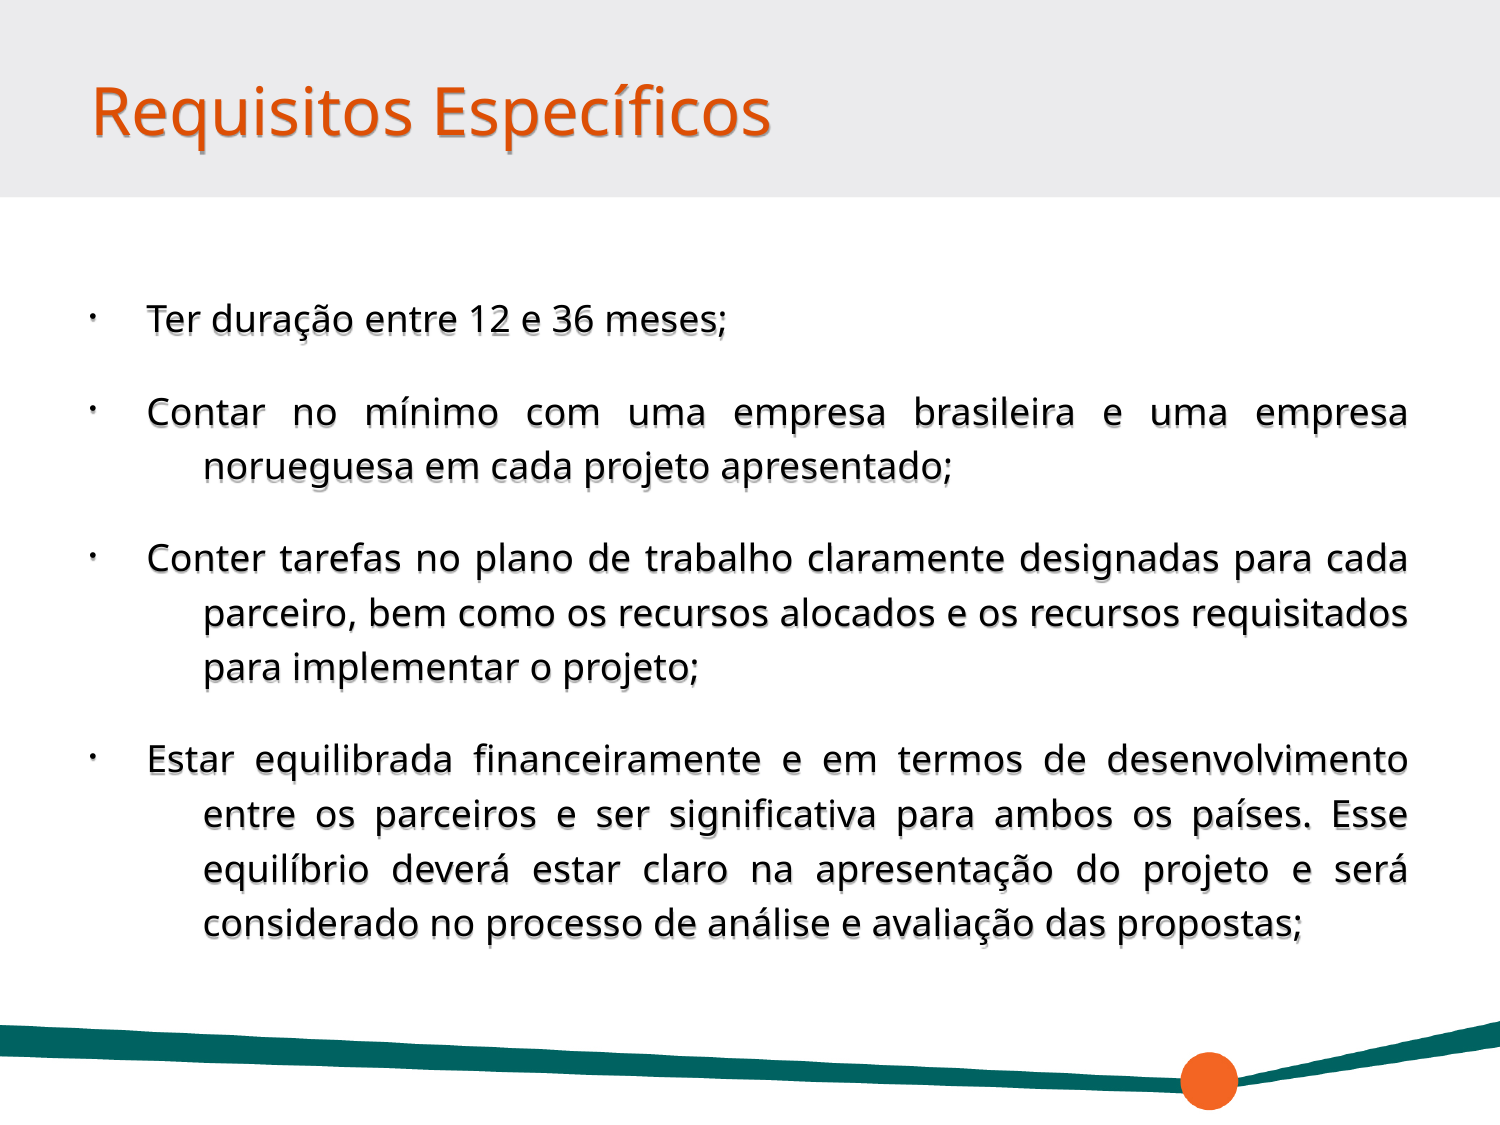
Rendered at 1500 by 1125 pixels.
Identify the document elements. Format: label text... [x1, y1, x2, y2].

list Ter duração entre 12 e 36 meses; Contar no mínimo com uma empresa brasileira e uma empresa norueguesa em cada projeto apresentado; Conter tarefas no plano de trabalho claramente designadas para cada parceiro, bem como os recursos alocados e os recursos requisitados para implementar o projeto; Estar equilibrada financeiramente e em termos de desenvolvimento entre os parceiros e ser significativa para ambos os países. Esse equilíbrio deverá estar claro na apresentação do projeto e será considerado no processo de análise e avaliação das propostas; [75, 281, 1426, 962]
title Requisitos Específicos [75, 45, 1426, 173]
